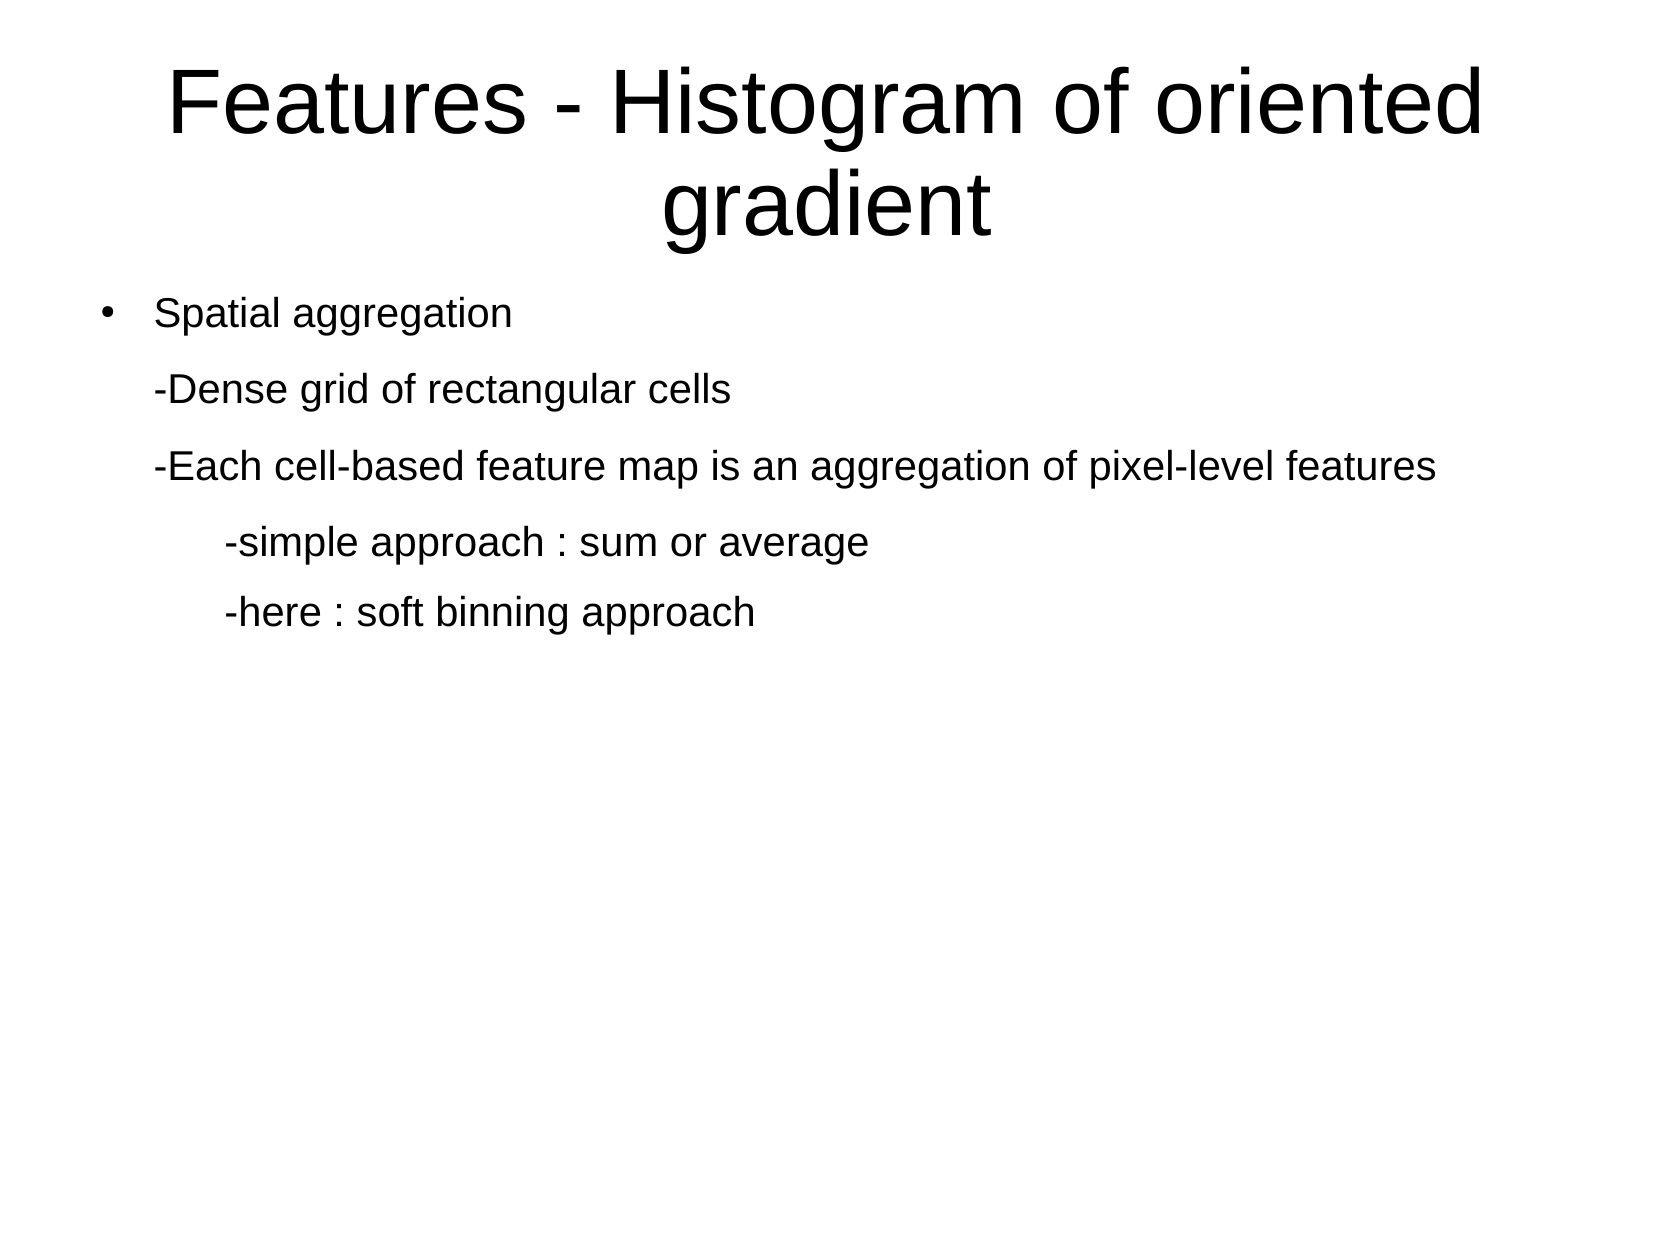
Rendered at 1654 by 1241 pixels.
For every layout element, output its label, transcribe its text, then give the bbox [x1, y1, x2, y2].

list Spatial aggregation -Dense grid of rectangular cells -Each cell-based feature map is an aggregation of pixel-level features -simple approach : sum or average -here : soft binning approach [82, 290, 1571, 1109]
title Features - Histogram of oriented gradient [82, 49, 1571, 257]
